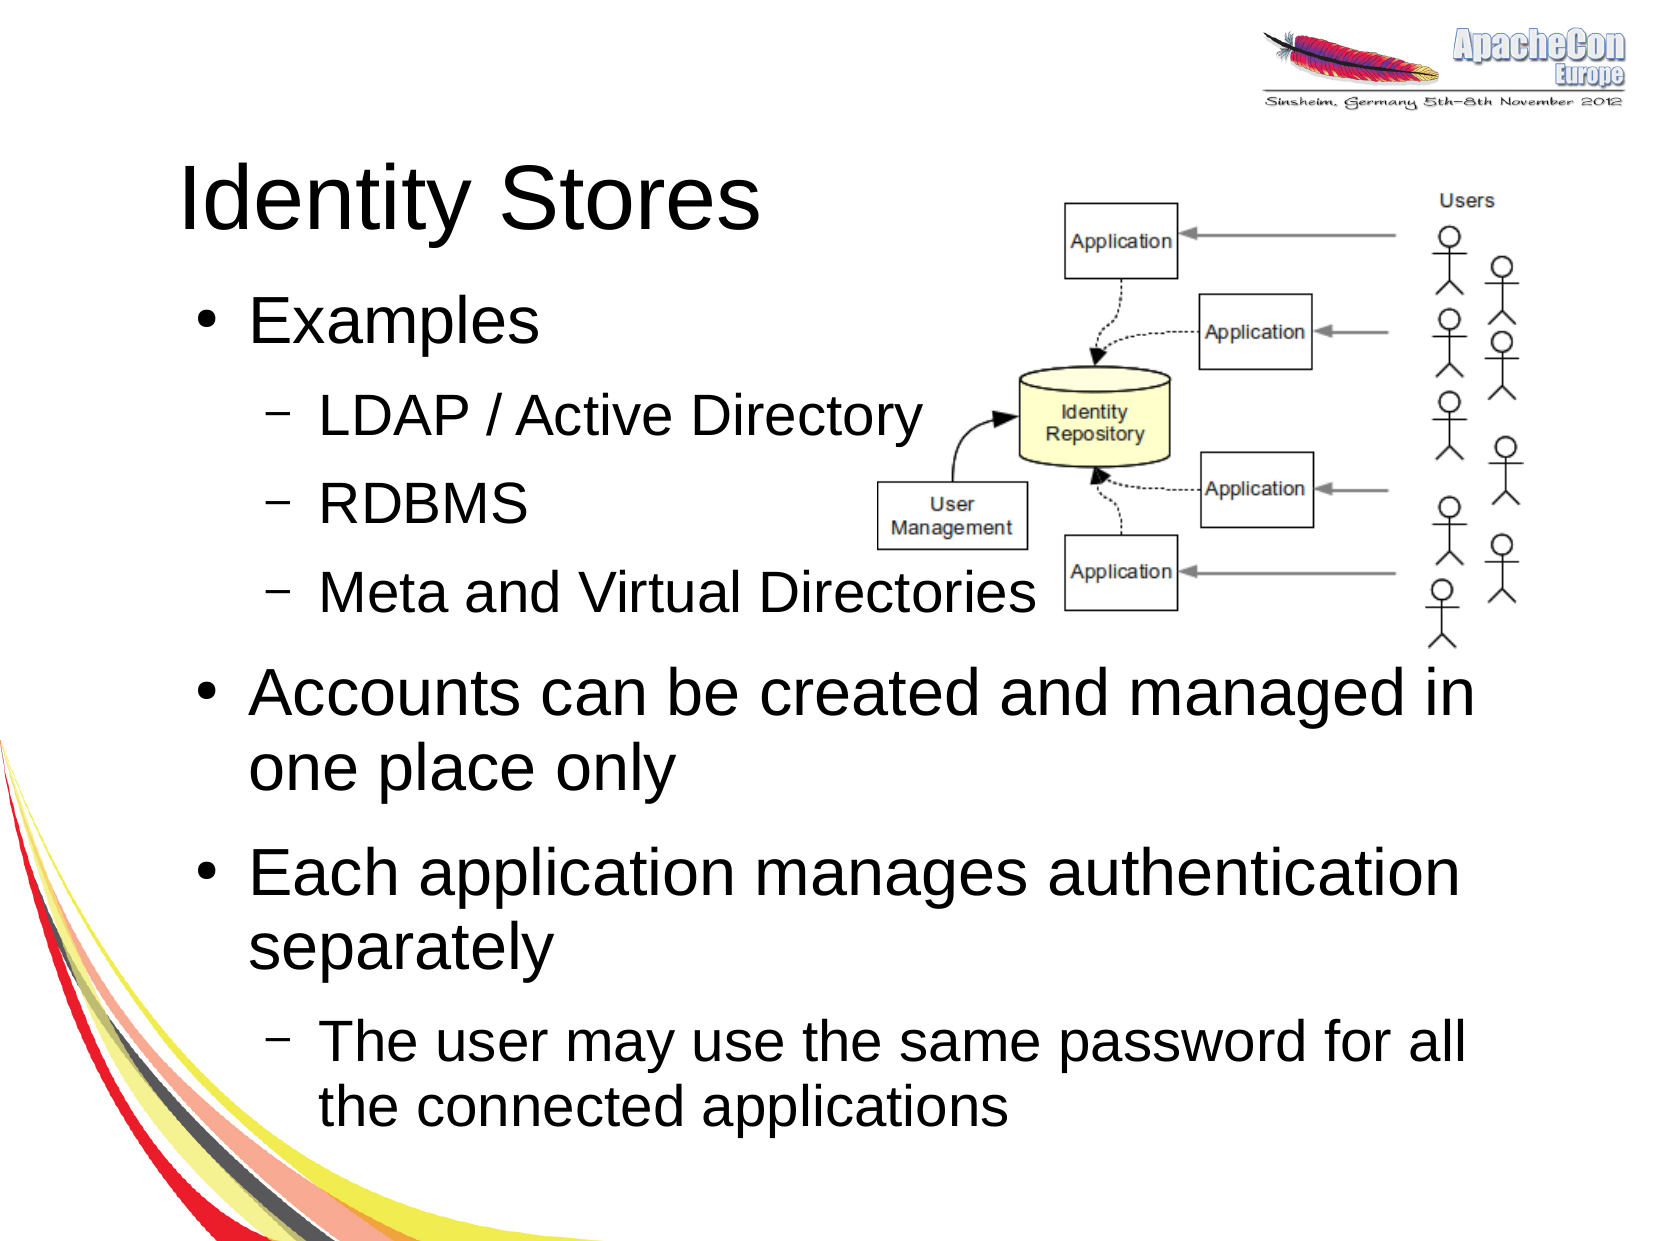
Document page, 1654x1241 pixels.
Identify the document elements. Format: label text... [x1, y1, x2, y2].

picture [0, 0, 1654, 1241]
list Examples LDAP / Active Directory RDBMS Meta and Virtual Directories Accounts can be created and managed in one place only Each application manages authentication separately The user may use the same password for all the connected applications [177, 283, 1536, 1139]
title Identity Stores [177, 146, 1536, 250]
